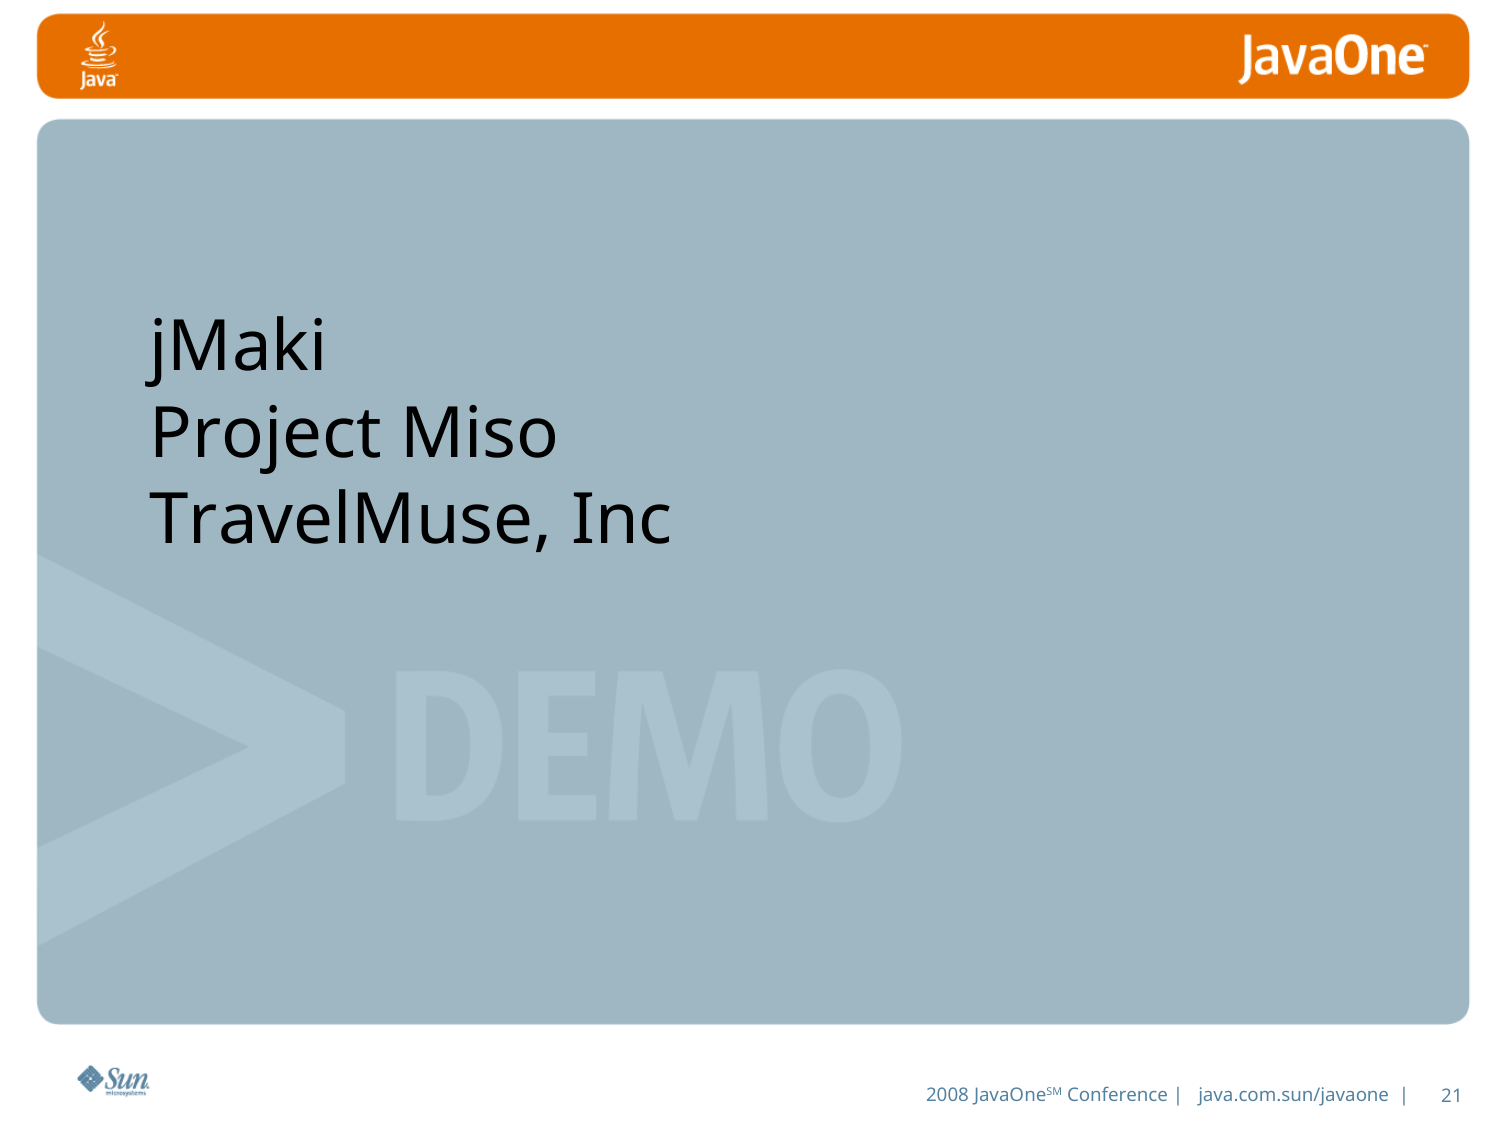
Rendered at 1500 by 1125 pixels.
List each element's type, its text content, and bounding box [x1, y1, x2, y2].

title jMaki Project Miso TravelMuse, Inc [149, 320, 1352, 542]
picture [0, 0, 1500, 1125]
